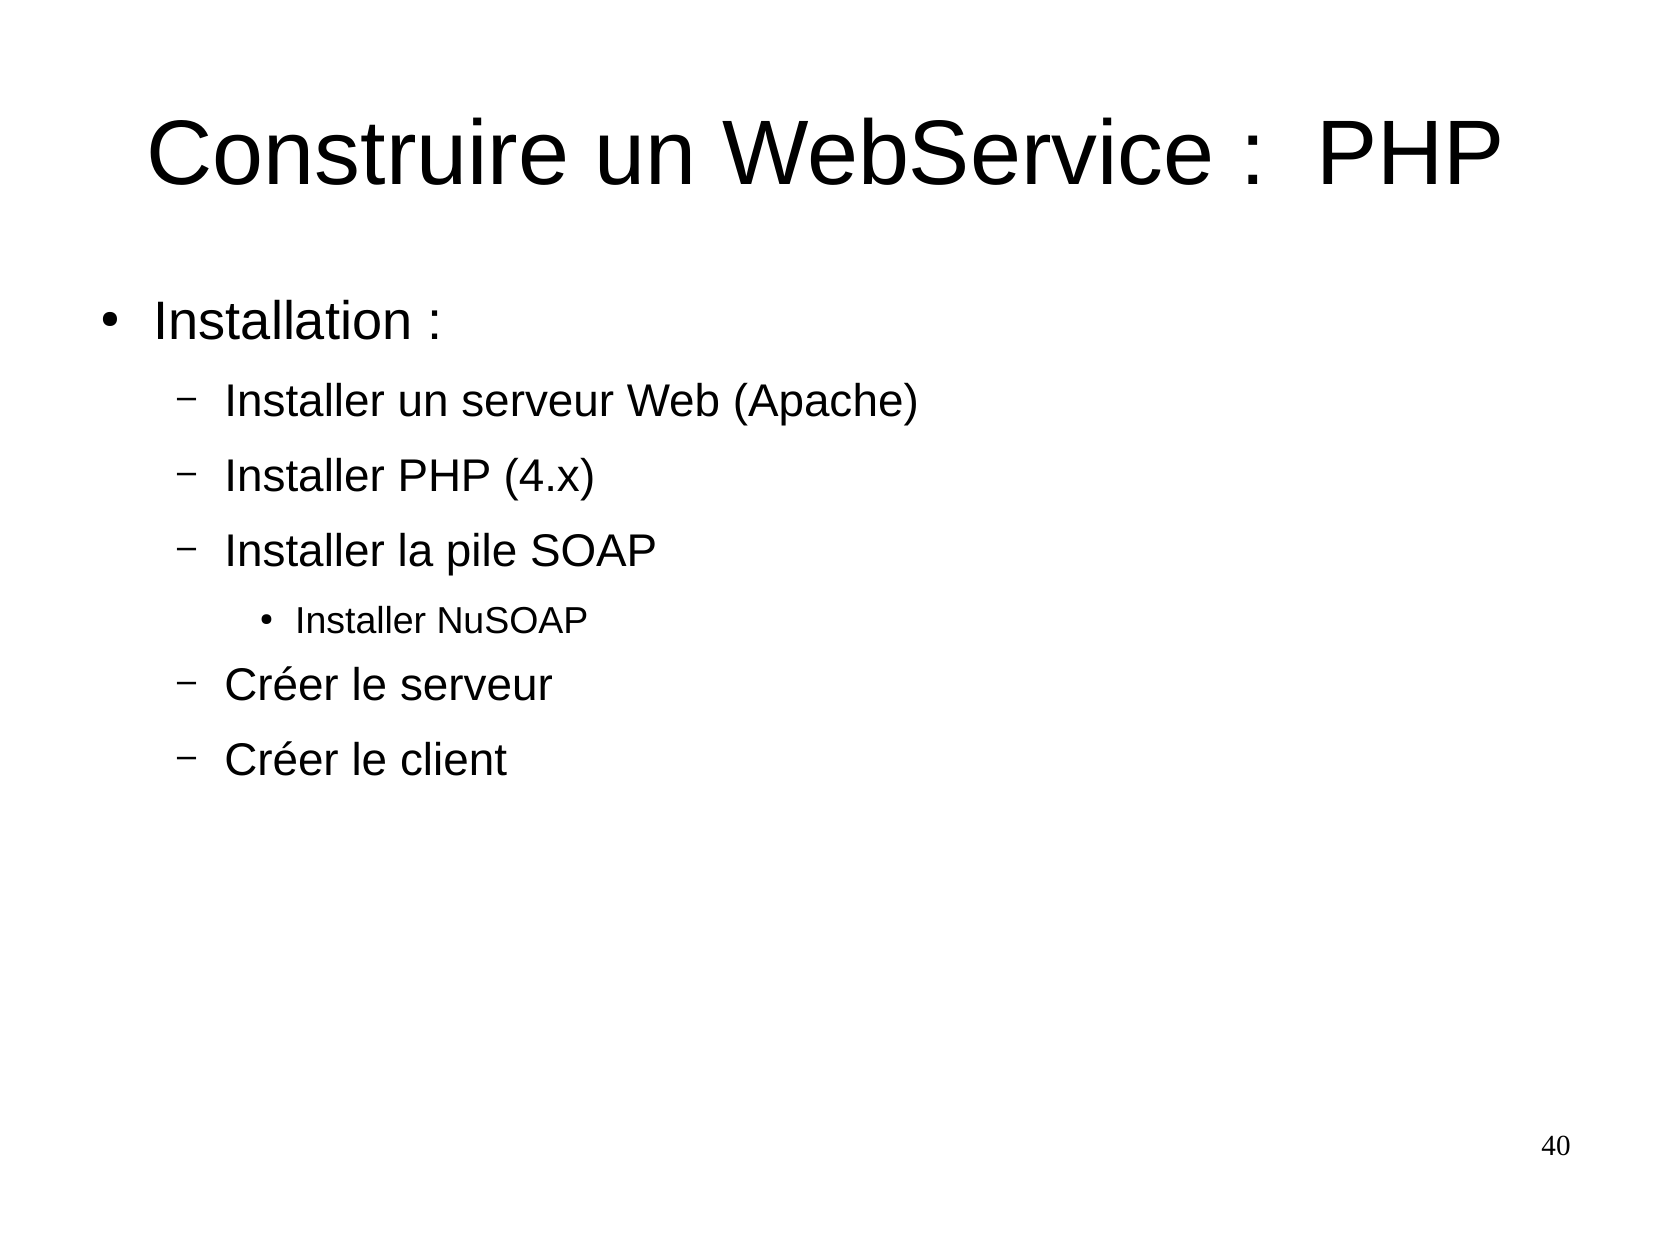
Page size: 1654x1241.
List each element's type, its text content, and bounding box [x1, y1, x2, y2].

title Construire un WebService : PHP [82, 56, 1571, 250]
list Installation : Installer un serveur Web (Apache) Installer PHP (4.x) Installer la pile SOAP Installer NuSOAP Créer le serveur Créer le client [82, 290, 1571, 1094]
